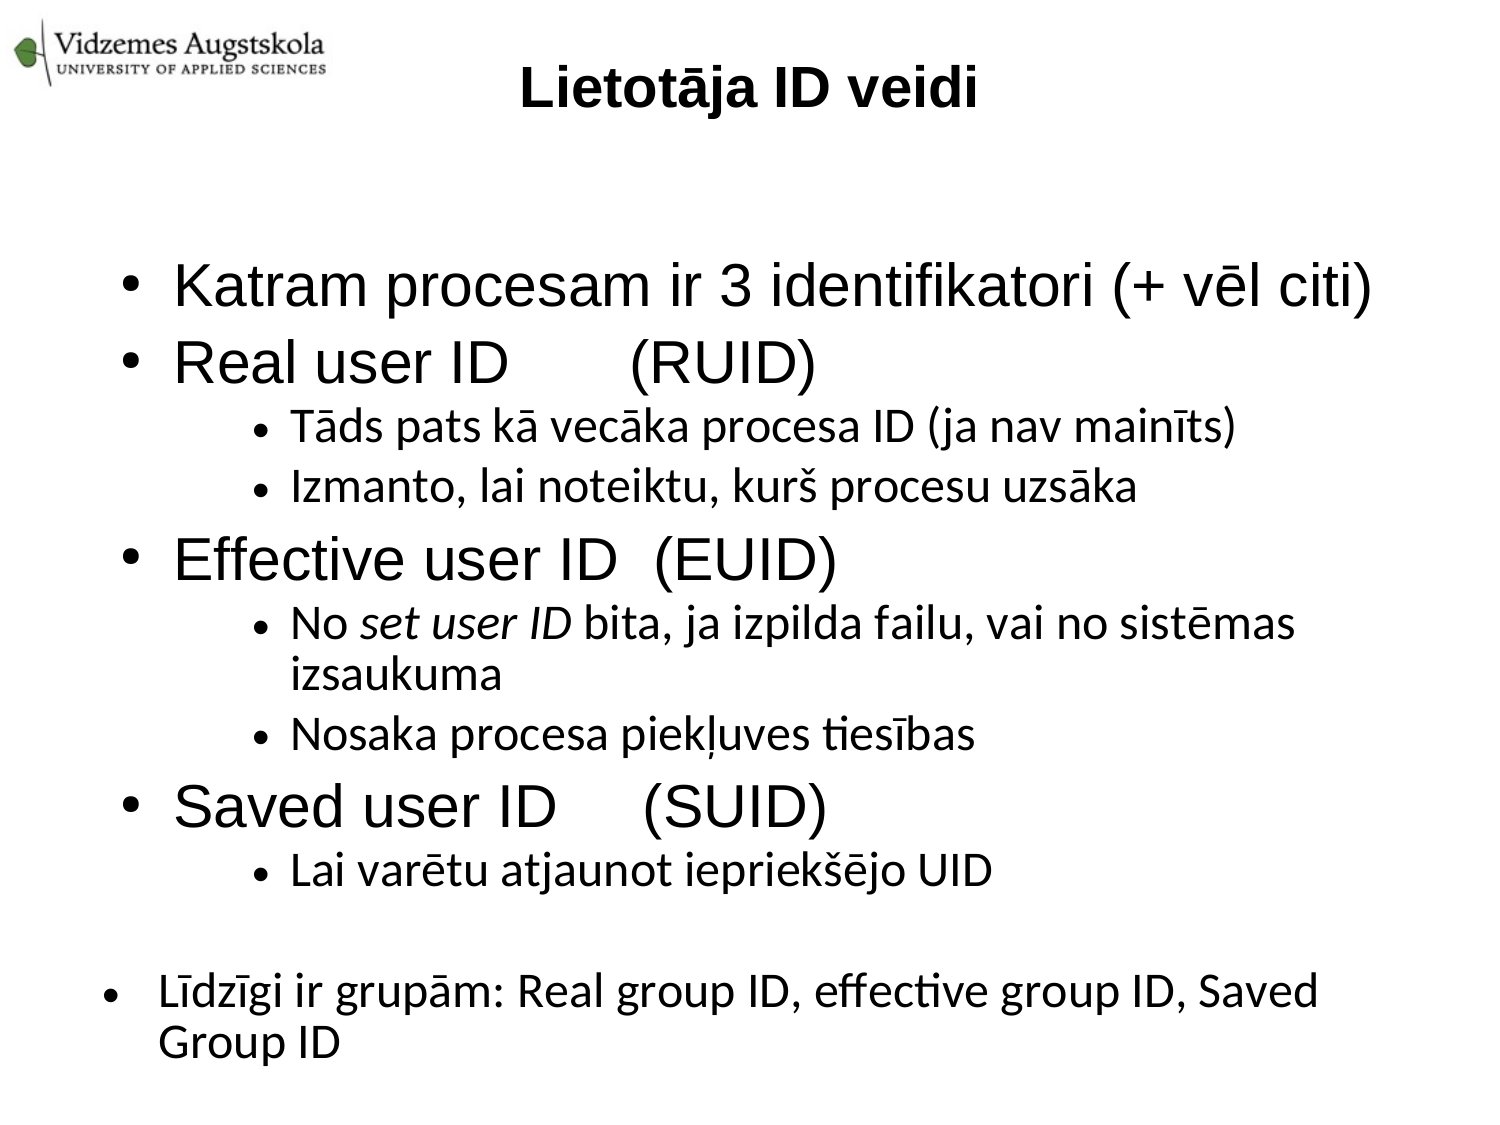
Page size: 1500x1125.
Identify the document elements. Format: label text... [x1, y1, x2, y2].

title Lietotāja ID veidi [75, 56, 1425, 123]
list Katram procesam ir 3 identifikatori (+ vēl citi) Real user ID (RUID) Tāds pats kā vecāka procesa ID (ja nav mainīts) Izmanto, lai noteiktu, kurš procesu uzsāka Effective user ID (EUID) No set user ID bita, ja izpilda failu, vai no sistēmas izsaukuma Nosaka procesa piekļuves tiesības Saved user ID (SUID) Lai varētu atjaunot iepriekšējo UID Līdzīgi ir grupām: Real group ID, effective group ID, Saved Group ID [87, 249, 1425, 1079]
picture [5, 2, 334, 102]
